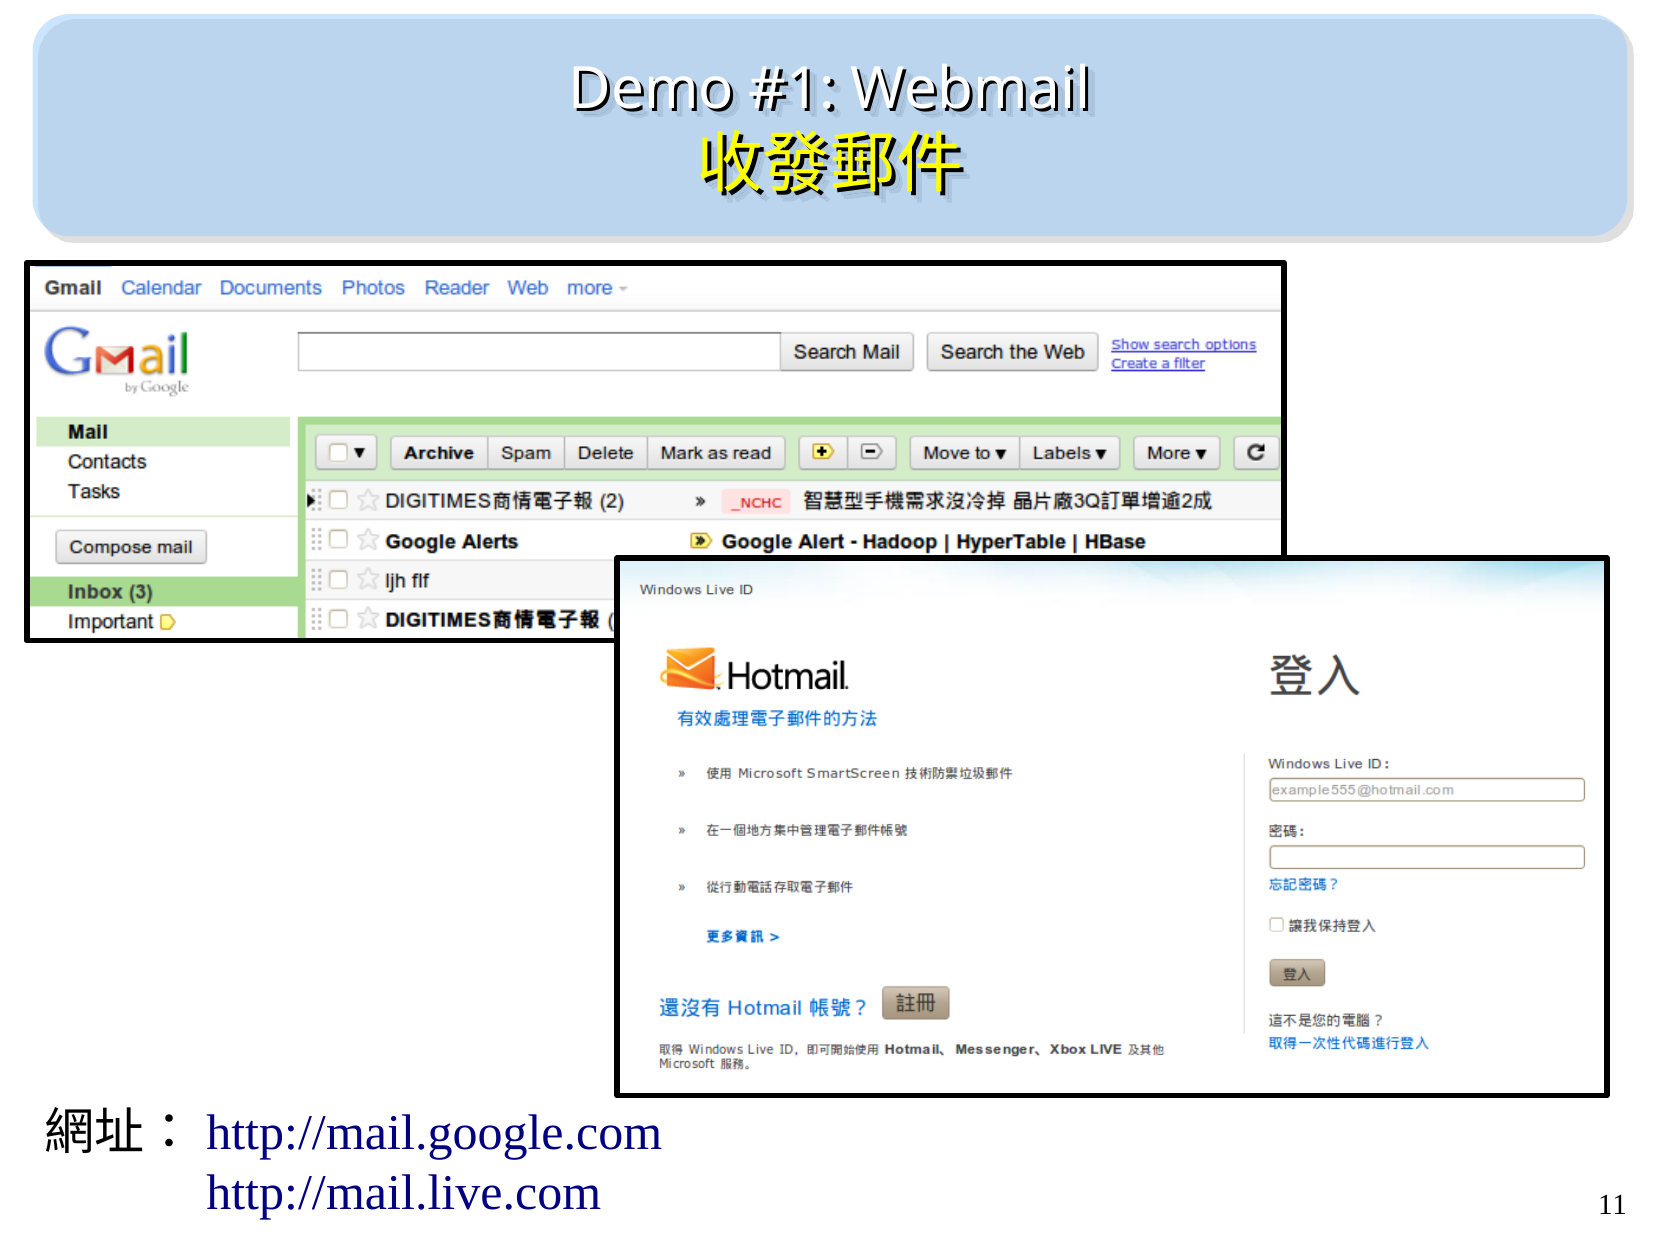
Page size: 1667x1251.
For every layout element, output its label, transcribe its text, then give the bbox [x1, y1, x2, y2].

text_box Demo #1: Webmail 收發郵件 [32, 13, 1628, 237]
picture [29, 265, 1282, 638]
text_box 網址：http://mail.google.com http://mail.live.com [29, 1092, 893, 1228]
picture [620, 561, 1604, 1093]
